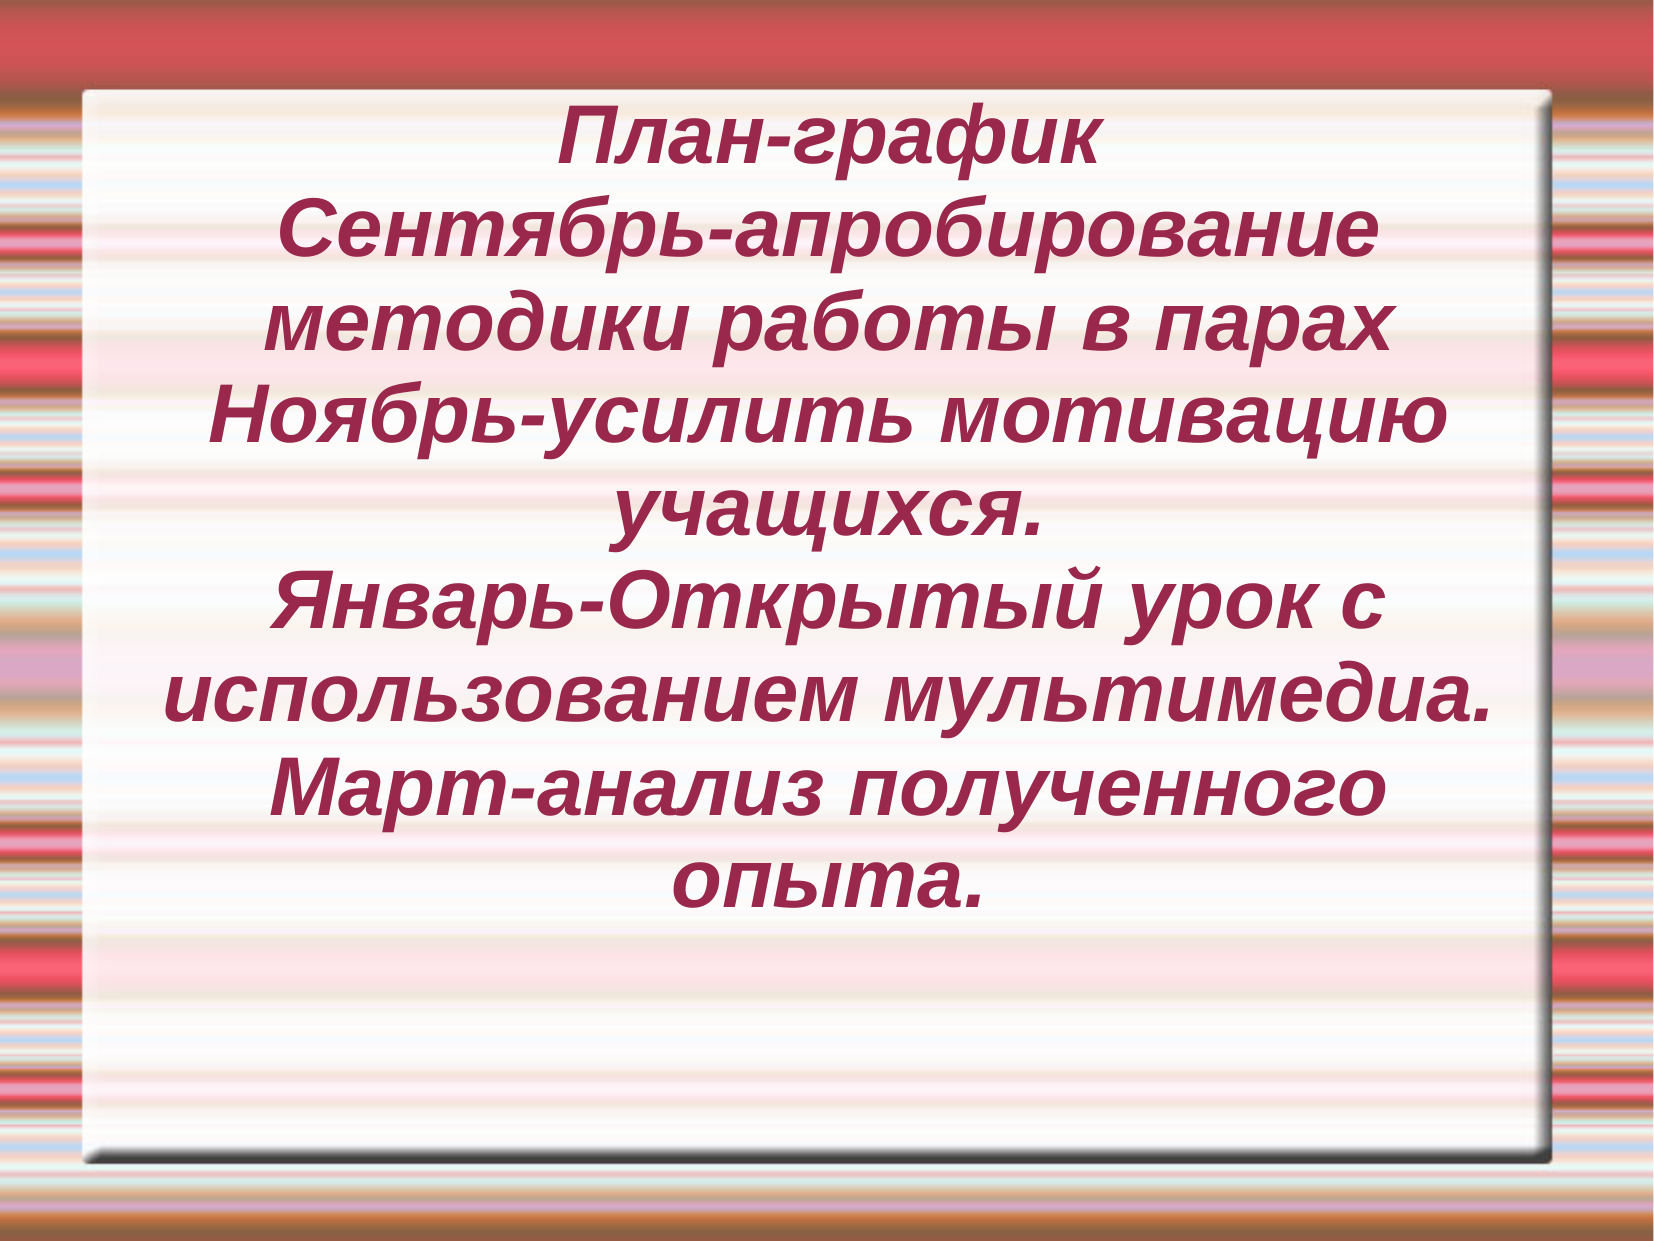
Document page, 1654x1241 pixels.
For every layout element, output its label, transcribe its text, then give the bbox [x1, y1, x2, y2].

title План-график Сентябрь-апробирование методики работы в парах Ноябрь-усилить мотивацию учащихся. Январь-Открытый урок с использованием мультимедиа. Март-анализ полученного опыта. [123, 88, 1536, 926]
picture [0, 0, 1654, 1241]
